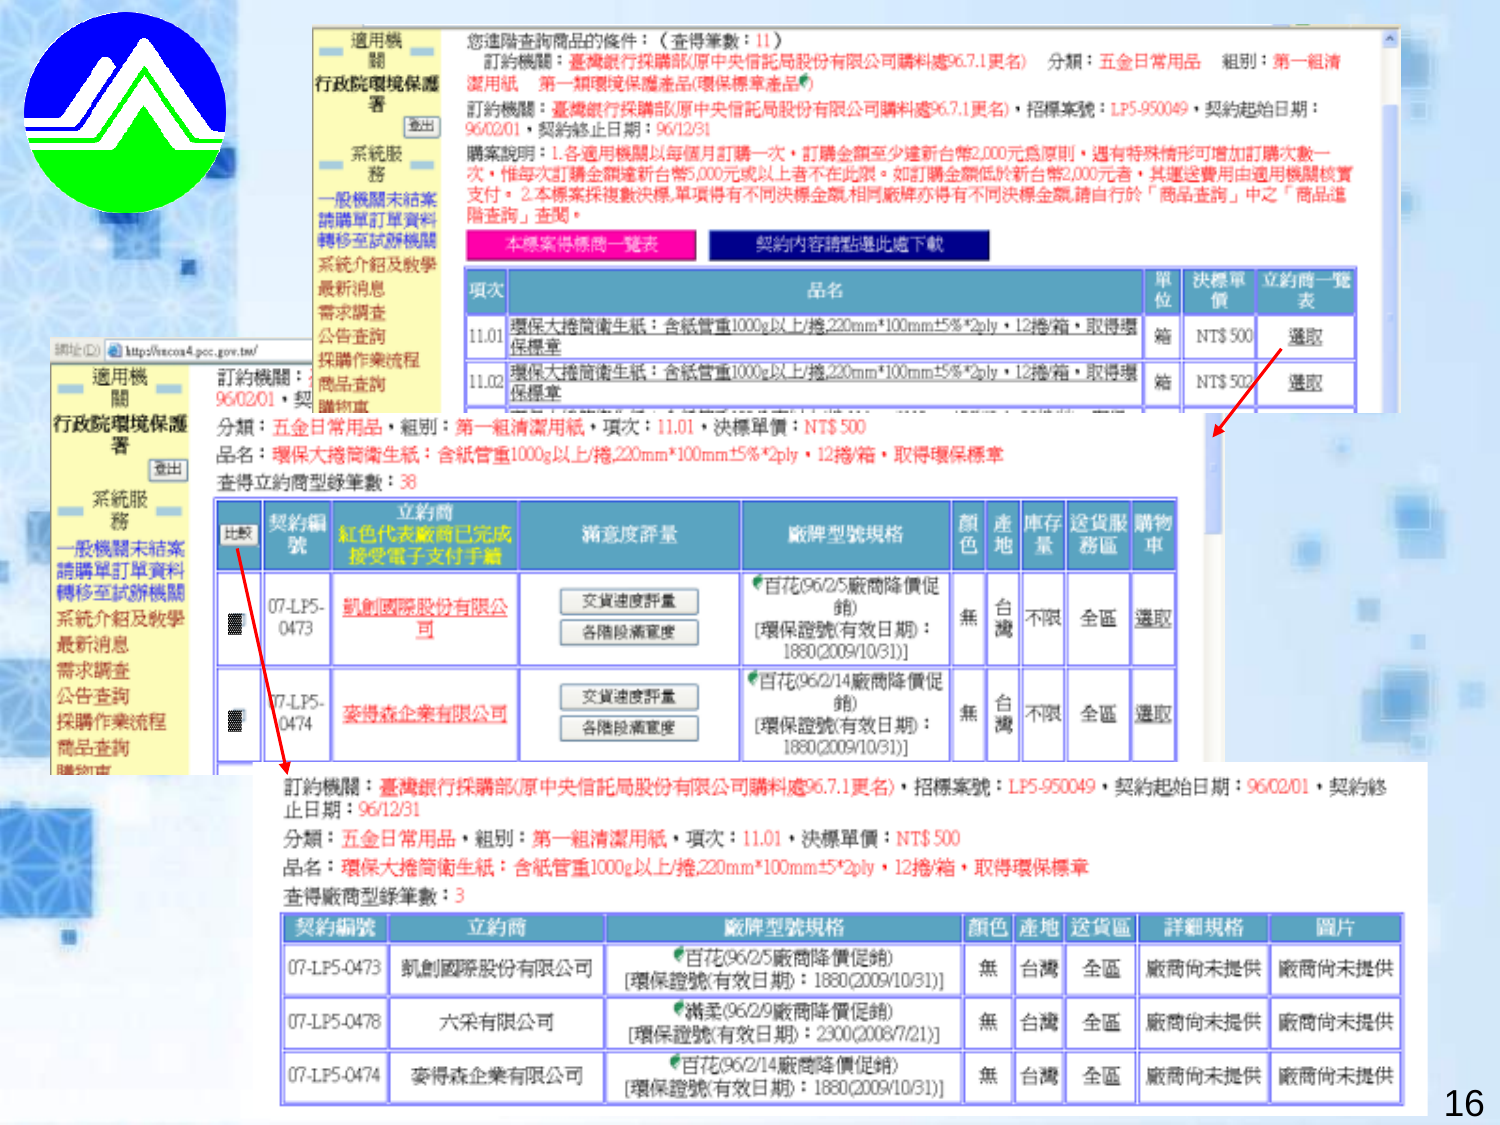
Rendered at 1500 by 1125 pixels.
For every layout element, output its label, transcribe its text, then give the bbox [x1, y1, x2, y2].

text_box ▓ [228, 610, 246, 634]
picture [0, 0, 1500, 1125]
text_box ▓ [228, 707, 246, 731]
